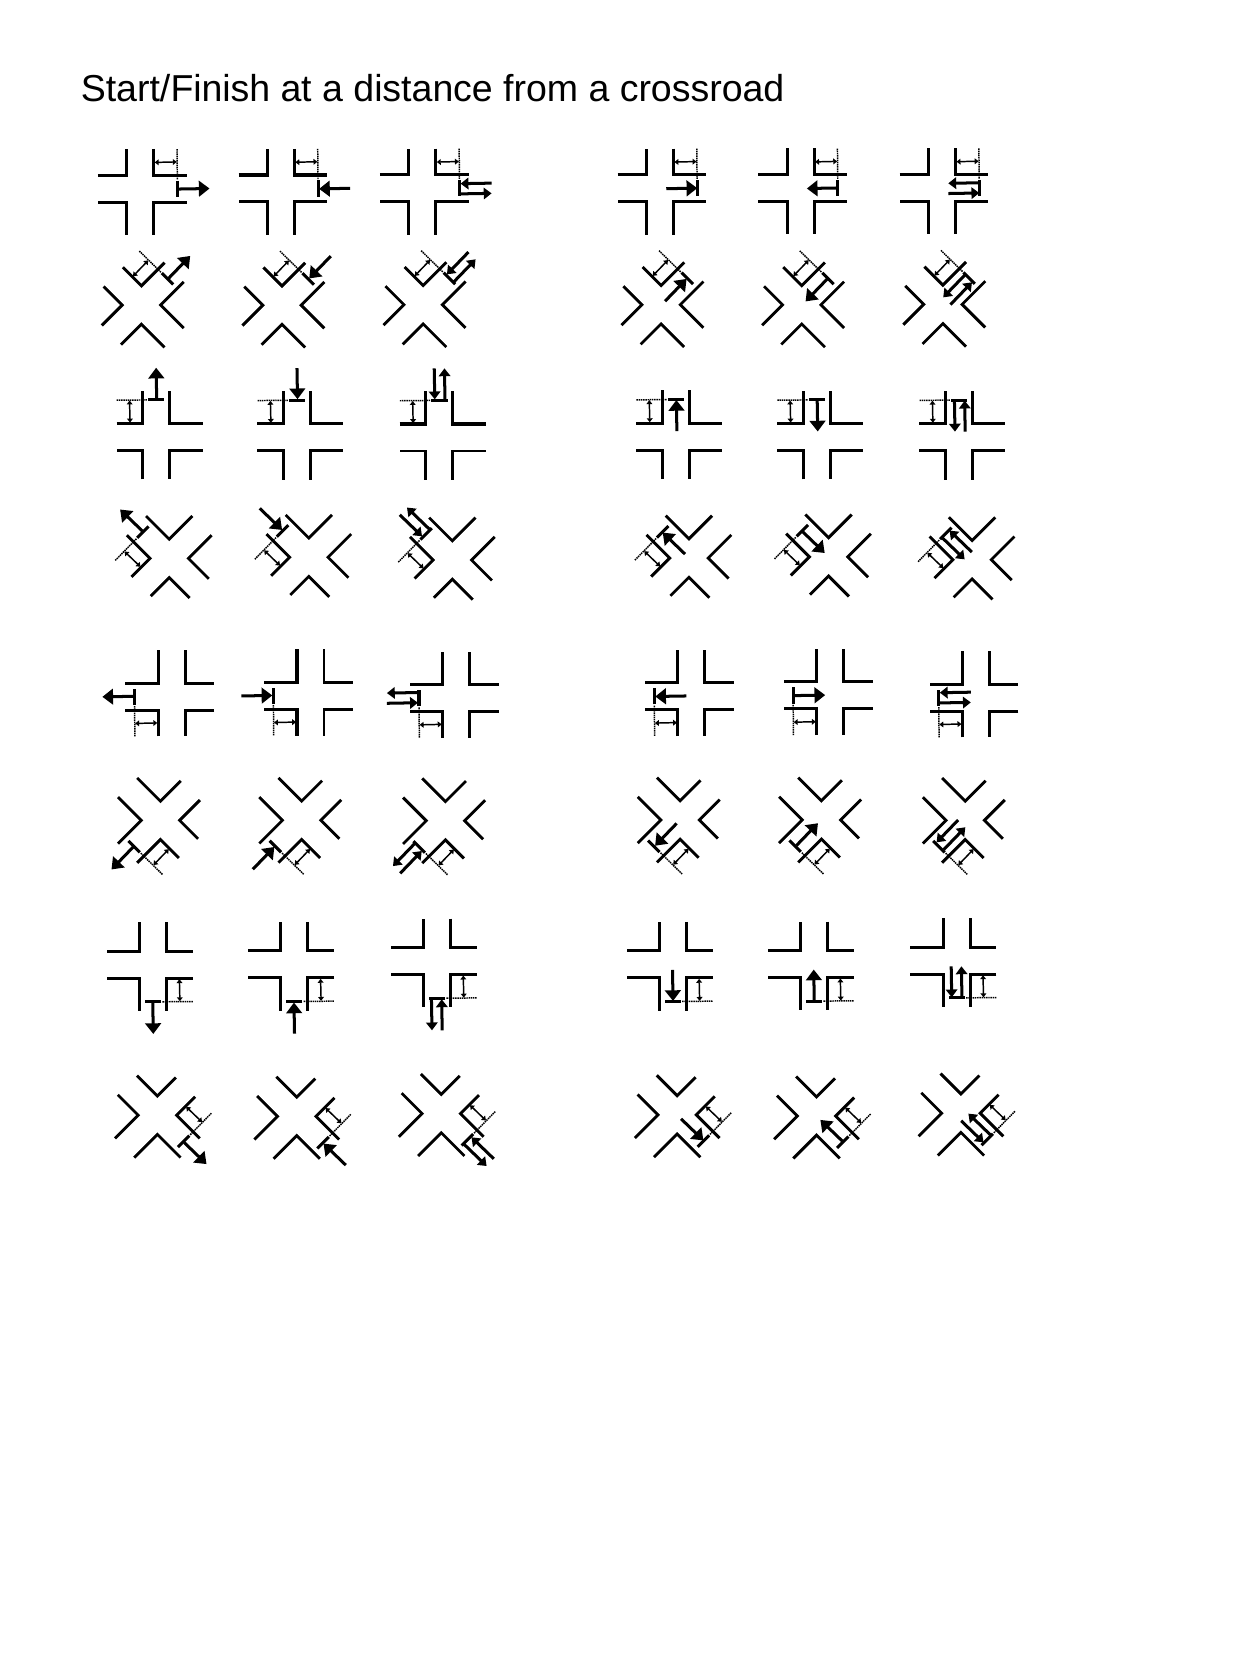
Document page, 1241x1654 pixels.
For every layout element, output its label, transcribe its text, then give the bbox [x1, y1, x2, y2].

text_box Start/Finish at a distance from a crossroad [66, 59, 901, 117]
